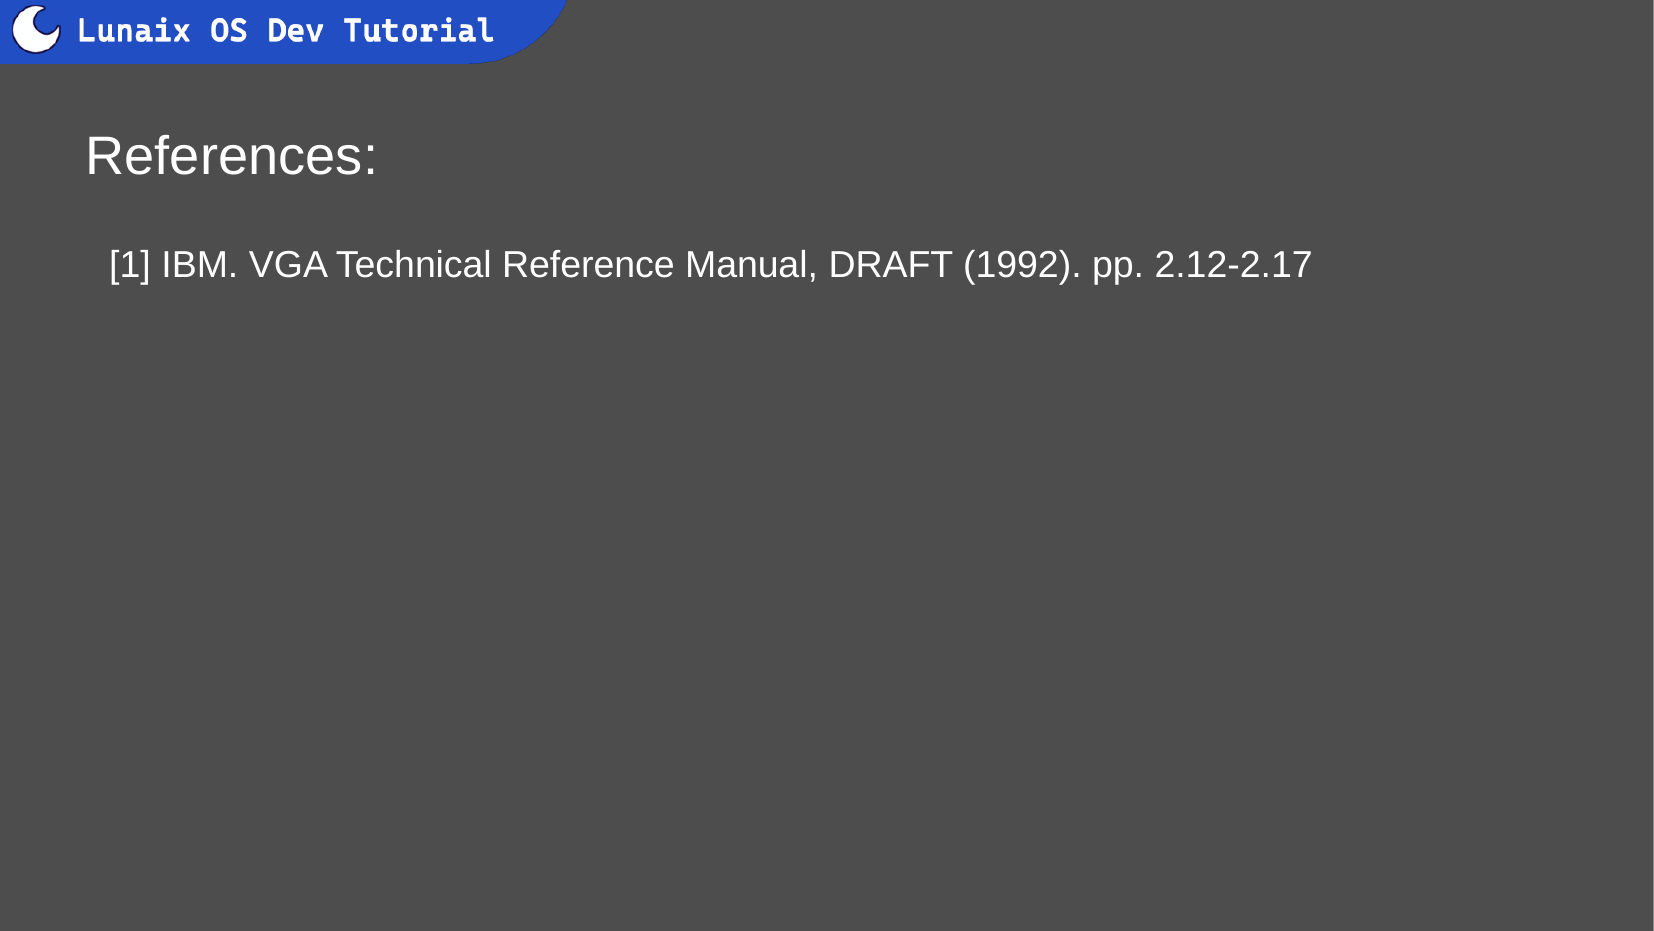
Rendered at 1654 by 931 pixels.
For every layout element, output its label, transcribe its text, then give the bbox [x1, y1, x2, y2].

picture [0, 0, 1654, 931]
text_box [1] IBM. VGA Technical Reference Manual, DRAFT (1992). pp. 2.12-2.17 [94, 236, 1548, 308]
text_box References: [70, 118, 922, 194]
